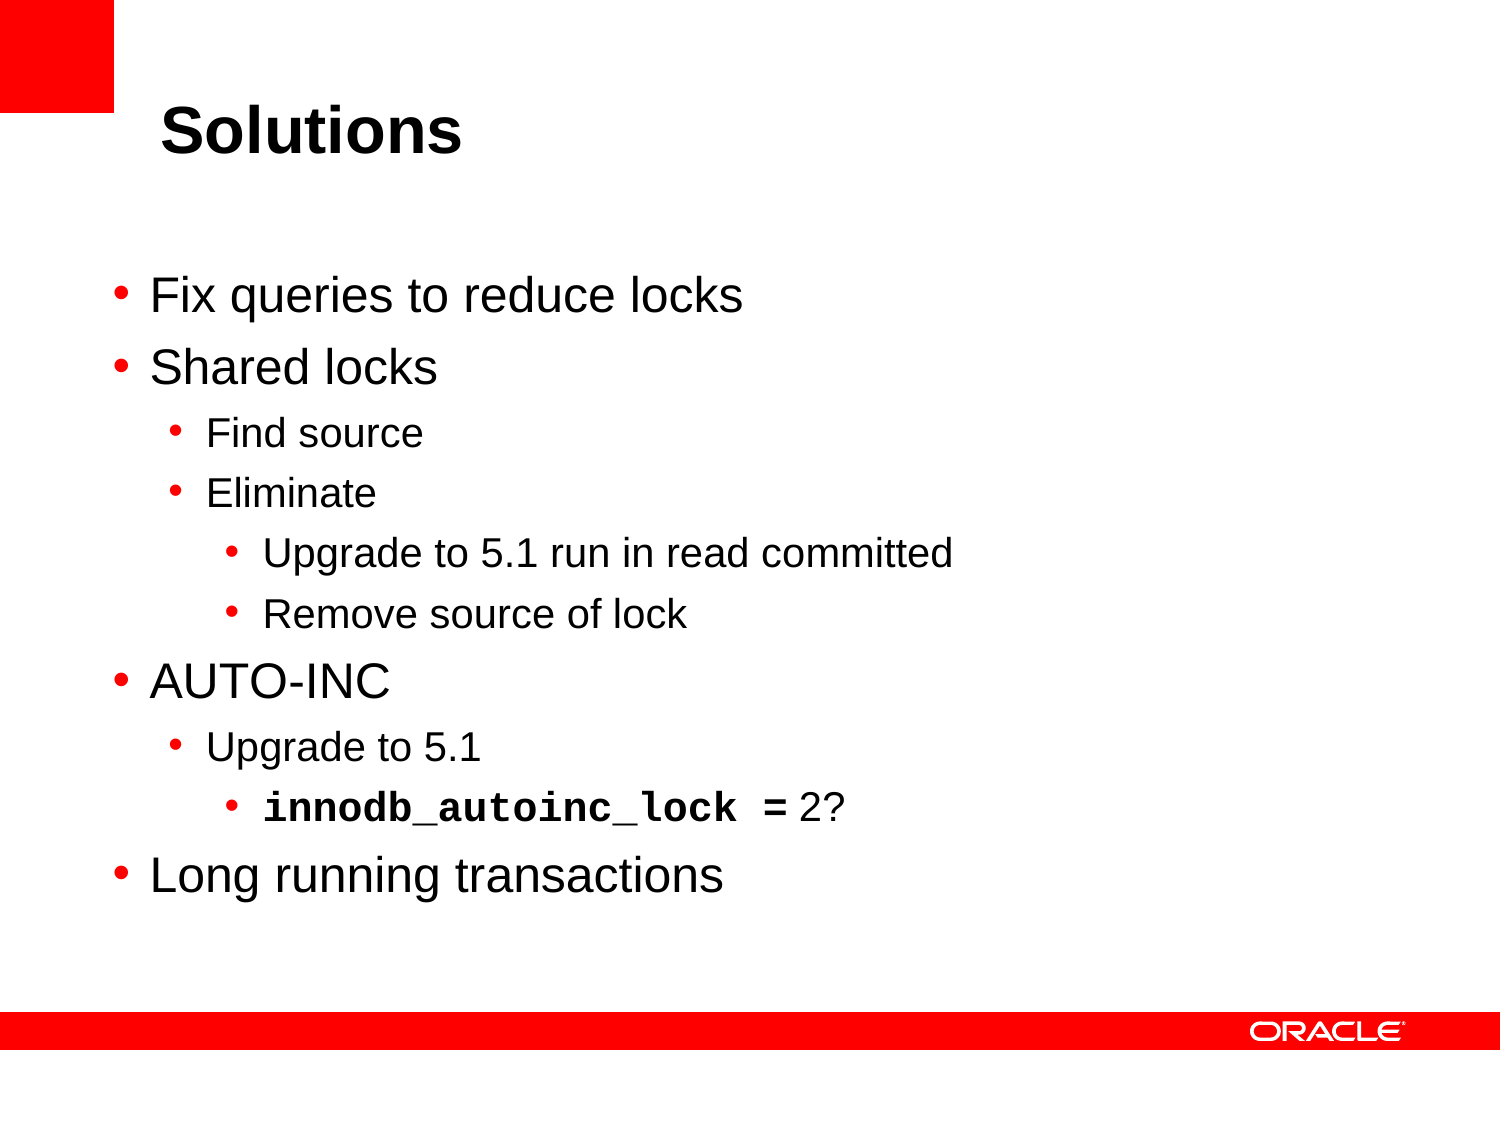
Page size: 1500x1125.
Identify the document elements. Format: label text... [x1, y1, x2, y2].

picture [0, 0, 114, 113]
picture [0, 1012, 1500, 1050]
list Fix queries to reduce locks Shared locks Find source Eliminate Upgrade to 5.1 run in read committed Remove source of lock AUTO-INC Upgrade to 5.1 innodb_autoinc_lock = 2? Long running transactions [112, 262, 1349, 975]
title Solutions [145, 49, 1390, 205]
